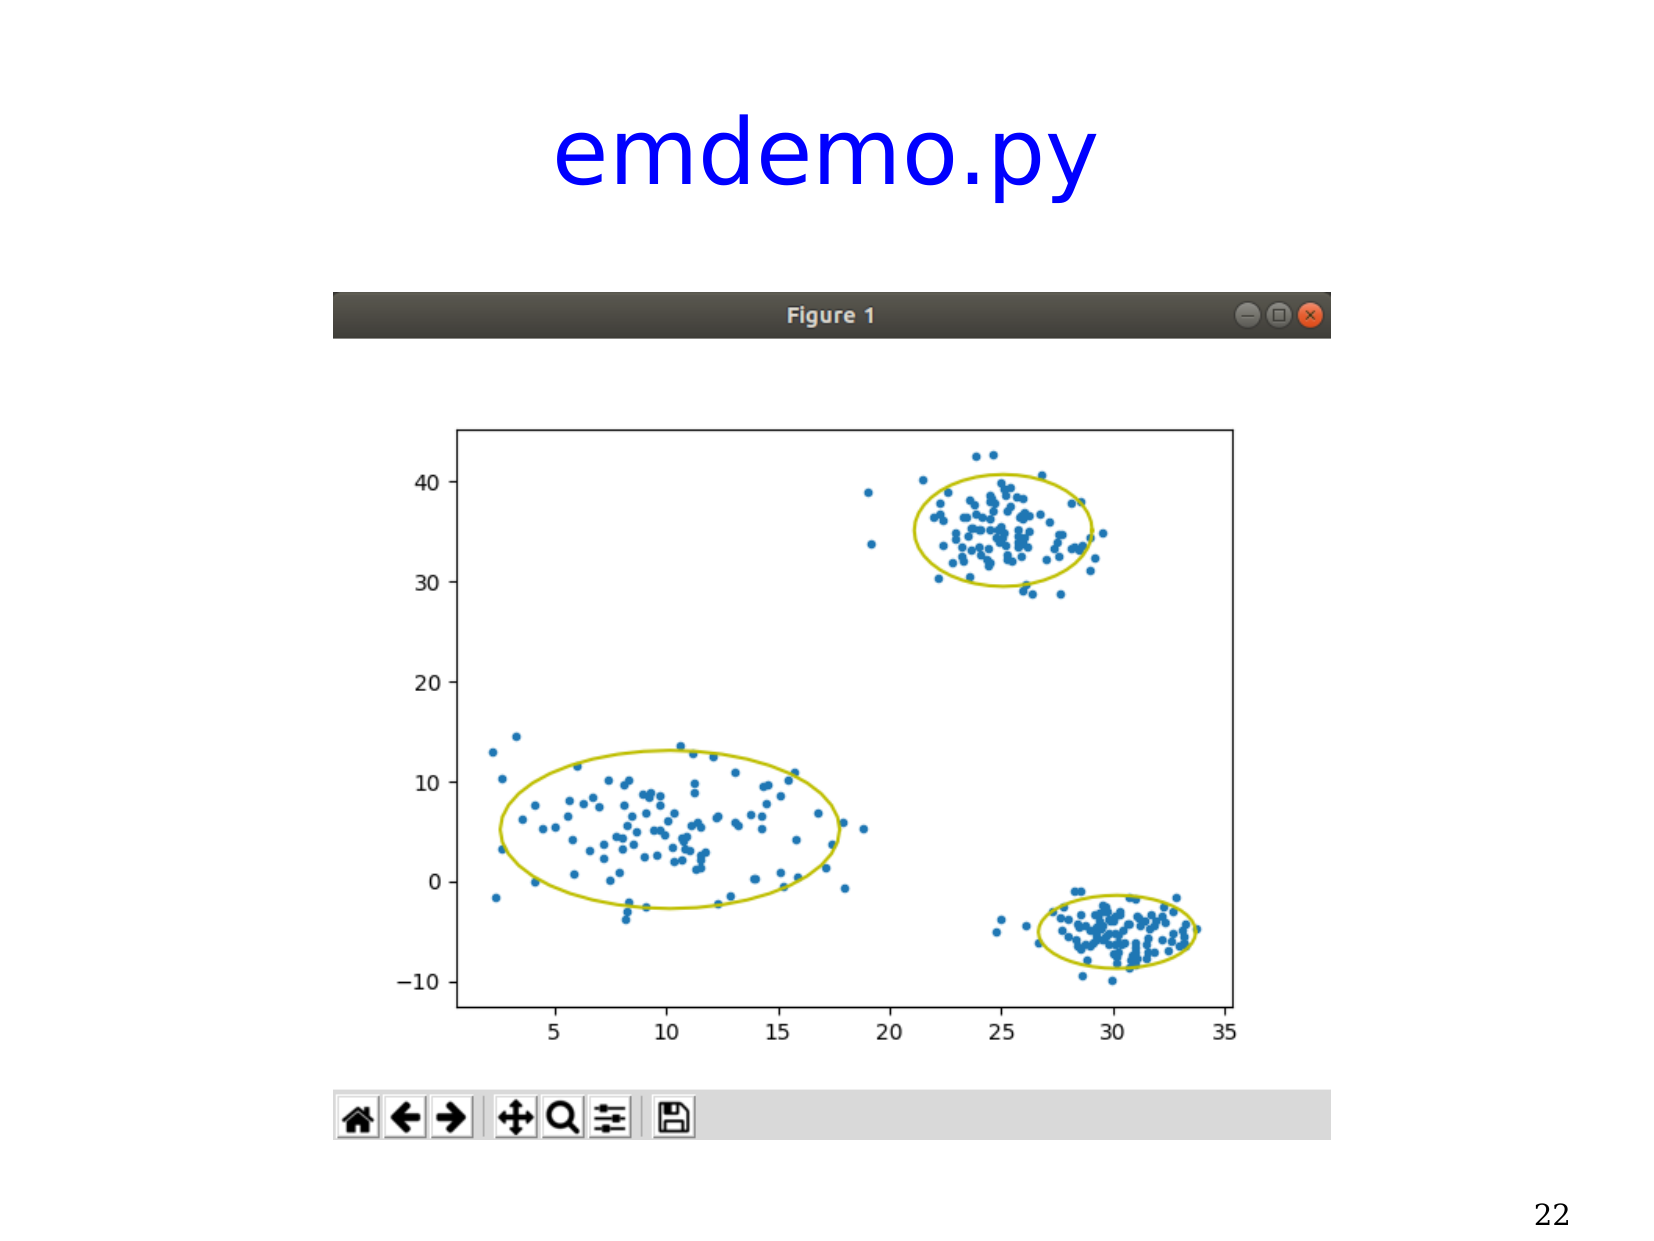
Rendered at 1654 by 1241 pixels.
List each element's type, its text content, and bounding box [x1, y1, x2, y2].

picture [333, 292, 1331, 1140]
title emdemo.py [82, 49, 1571, 257]
